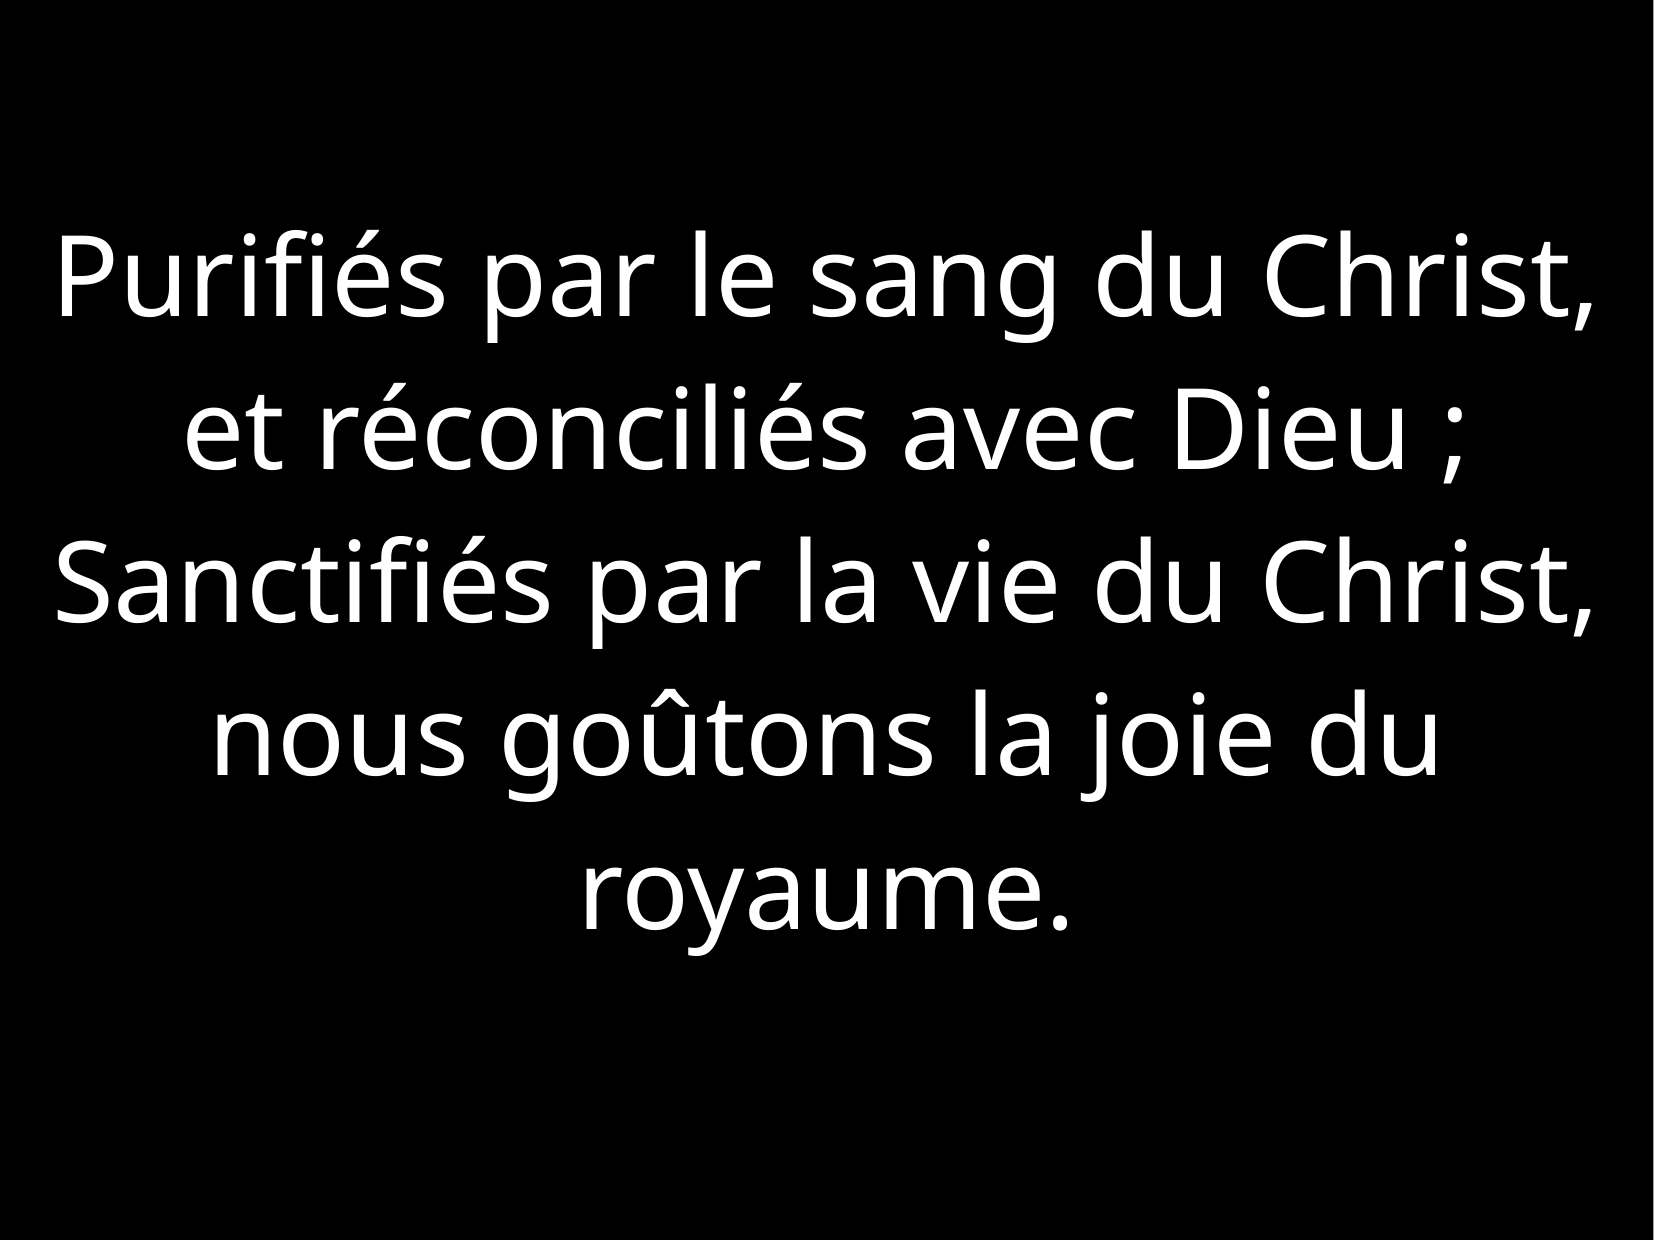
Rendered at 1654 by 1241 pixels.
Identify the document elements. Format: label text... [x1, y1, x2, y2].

subtitle Purifiés par le sang du Christ, et réconciliés avec Dieu ; Sanctifiés par la vie du Christ, nous goûtons la joie du royaume. [35, 0, 1619, 1207]
